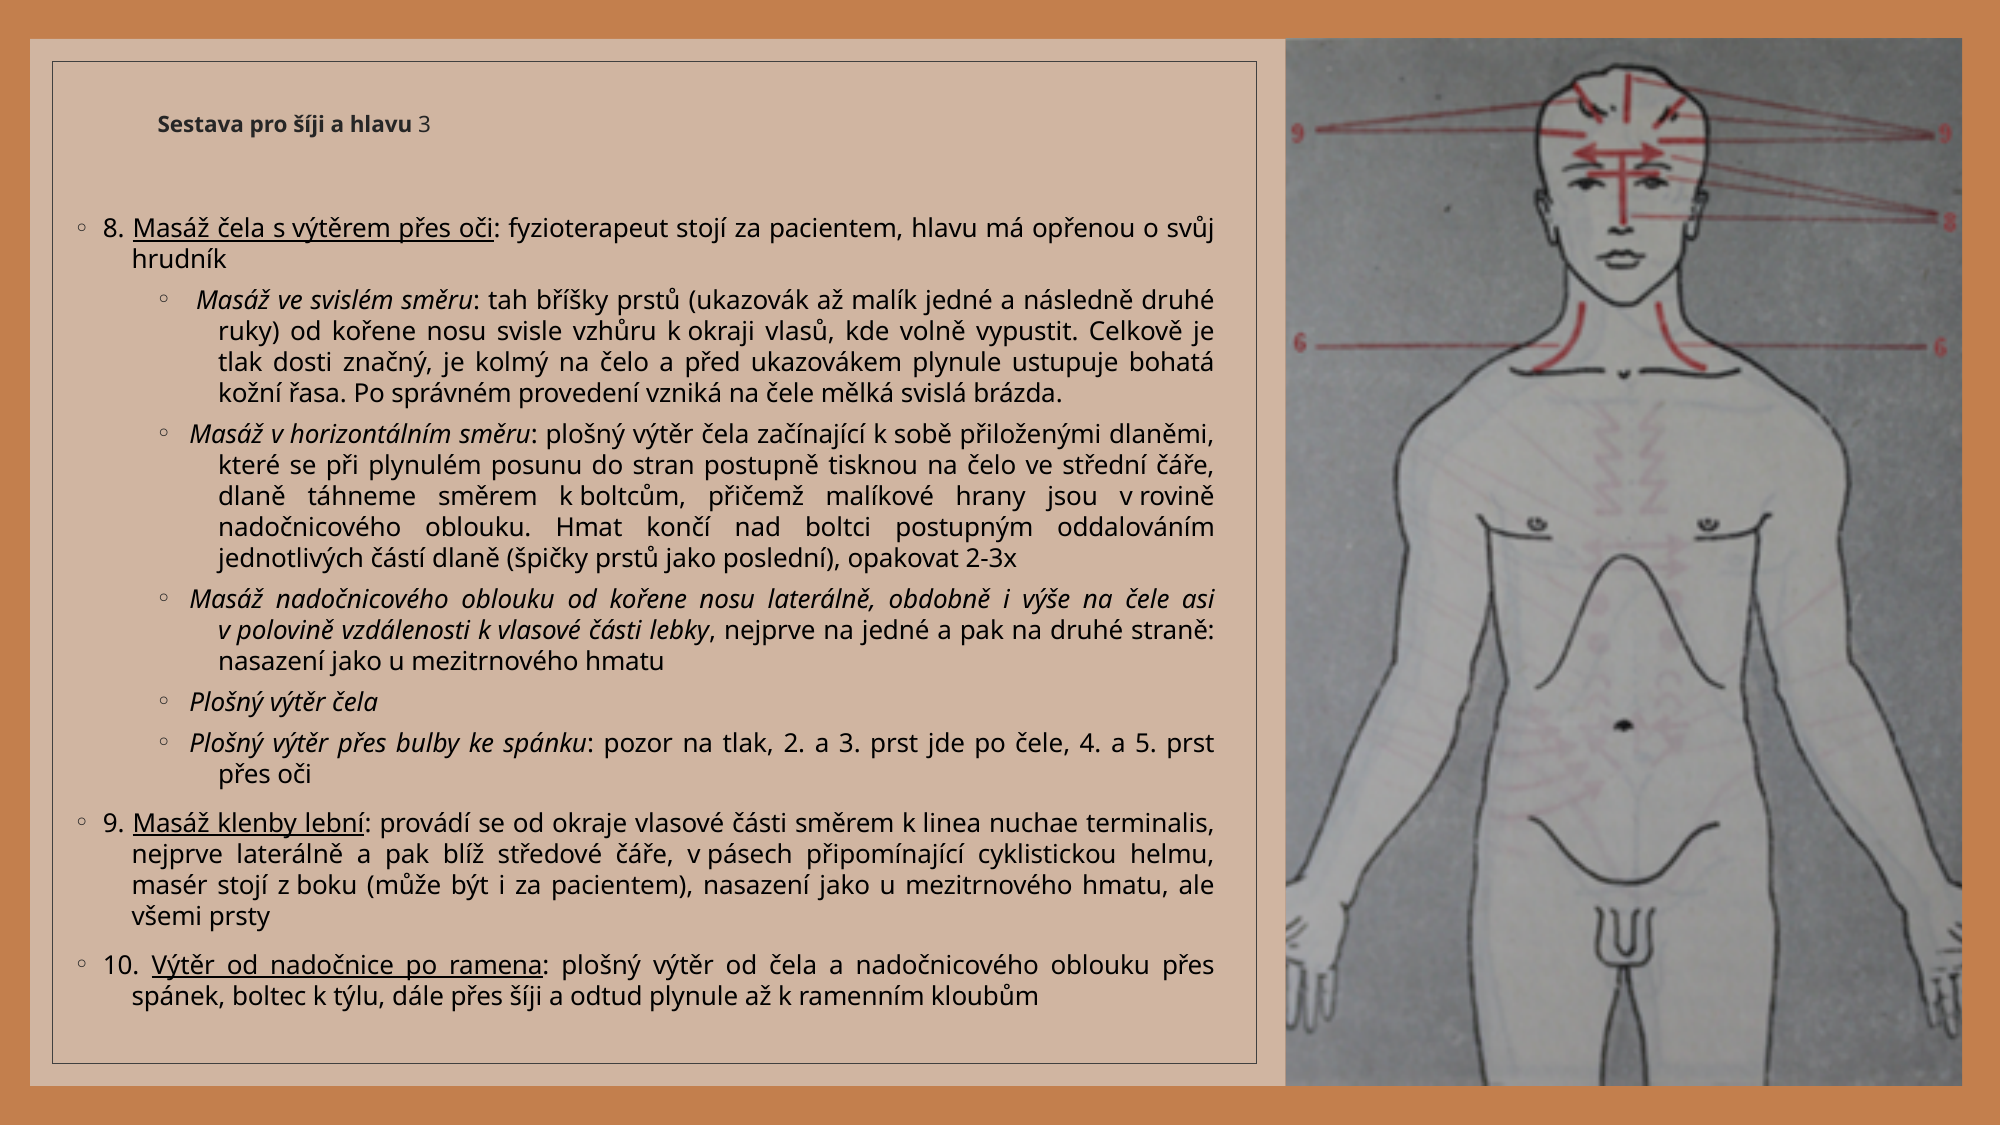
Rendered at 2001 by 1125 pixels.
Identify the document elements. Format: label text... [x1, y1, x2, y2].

picture [1285, 38, 1963, 1086]
list 8. Masáž čela s výtěrem přes oči: fyzioterapeut stojí za pacientem, hlavu má opřenou o svůj hrudník Masáž ve svislém směru: tah bříšky prstů (ukazovák až malík jedné a následně druhé ruky) od kořene nosu svisle vzhůru k okraji vlasů, kde volně vypustit. Celkově je tlak dosti značný, je kolmý na čelo a před ukazovákem plynule ustupuje bohatá kožní řasa. Po správném provedení vzniká na čele mělká svislá brázda. Masáž v horizontálním směru: plošný výtěr čela začínající k sobě přiloženými dlaněmi, které se při plynulém posunu do stran postupně tisknou na čelo ve střední čáře, dlaně táhneme směrem k boltcům, přičemž malíkové hrany jsou v rovině nadočnicového oblouku. Hmat končí nad boltci postupným oddalováním jednotlivých částí dlaně (špičky prstů jako poslední), opakovat 2-3x Masáž nadočnicového oblouku od kořene nosu laterálně, obdobně i výše na čele asi v polovině vzdálenosti k vlasové části lebky, nejprve na jedné a pak na druhé straně: nasazení jako u mezitrnového hmatu Plošný výtěr čela Plošný výtěr přes bulby ke spánku: pozor na tlak, 2. a 3. prst jde po čele, 4. a 5. prst přes oči 9. Masáž klenby lební: provádí se od okraje vlasové části směrem k linea nuchae terminalis, nejprve laterálně a pak blíž středové čáře, v pásech připomínající cyklistickou helmu, masér stojí z boku (může být i za pacientem), nasazení jako u mezitrnového hmatu, ale všemi prsty 10. Výtěr od nadočnice po ramena: plošný výtěr od čela a nadočnicového oblouku přes spánek, boltec k týlu, dále přes šíji a odtud plynule až k ramenním kloubům [59, 204, 1230, 1047]
text_box [0, 0, 2000, 1125]
title Sestava pro šíji a hlavu 3 [142, 105, 1174, 146]
